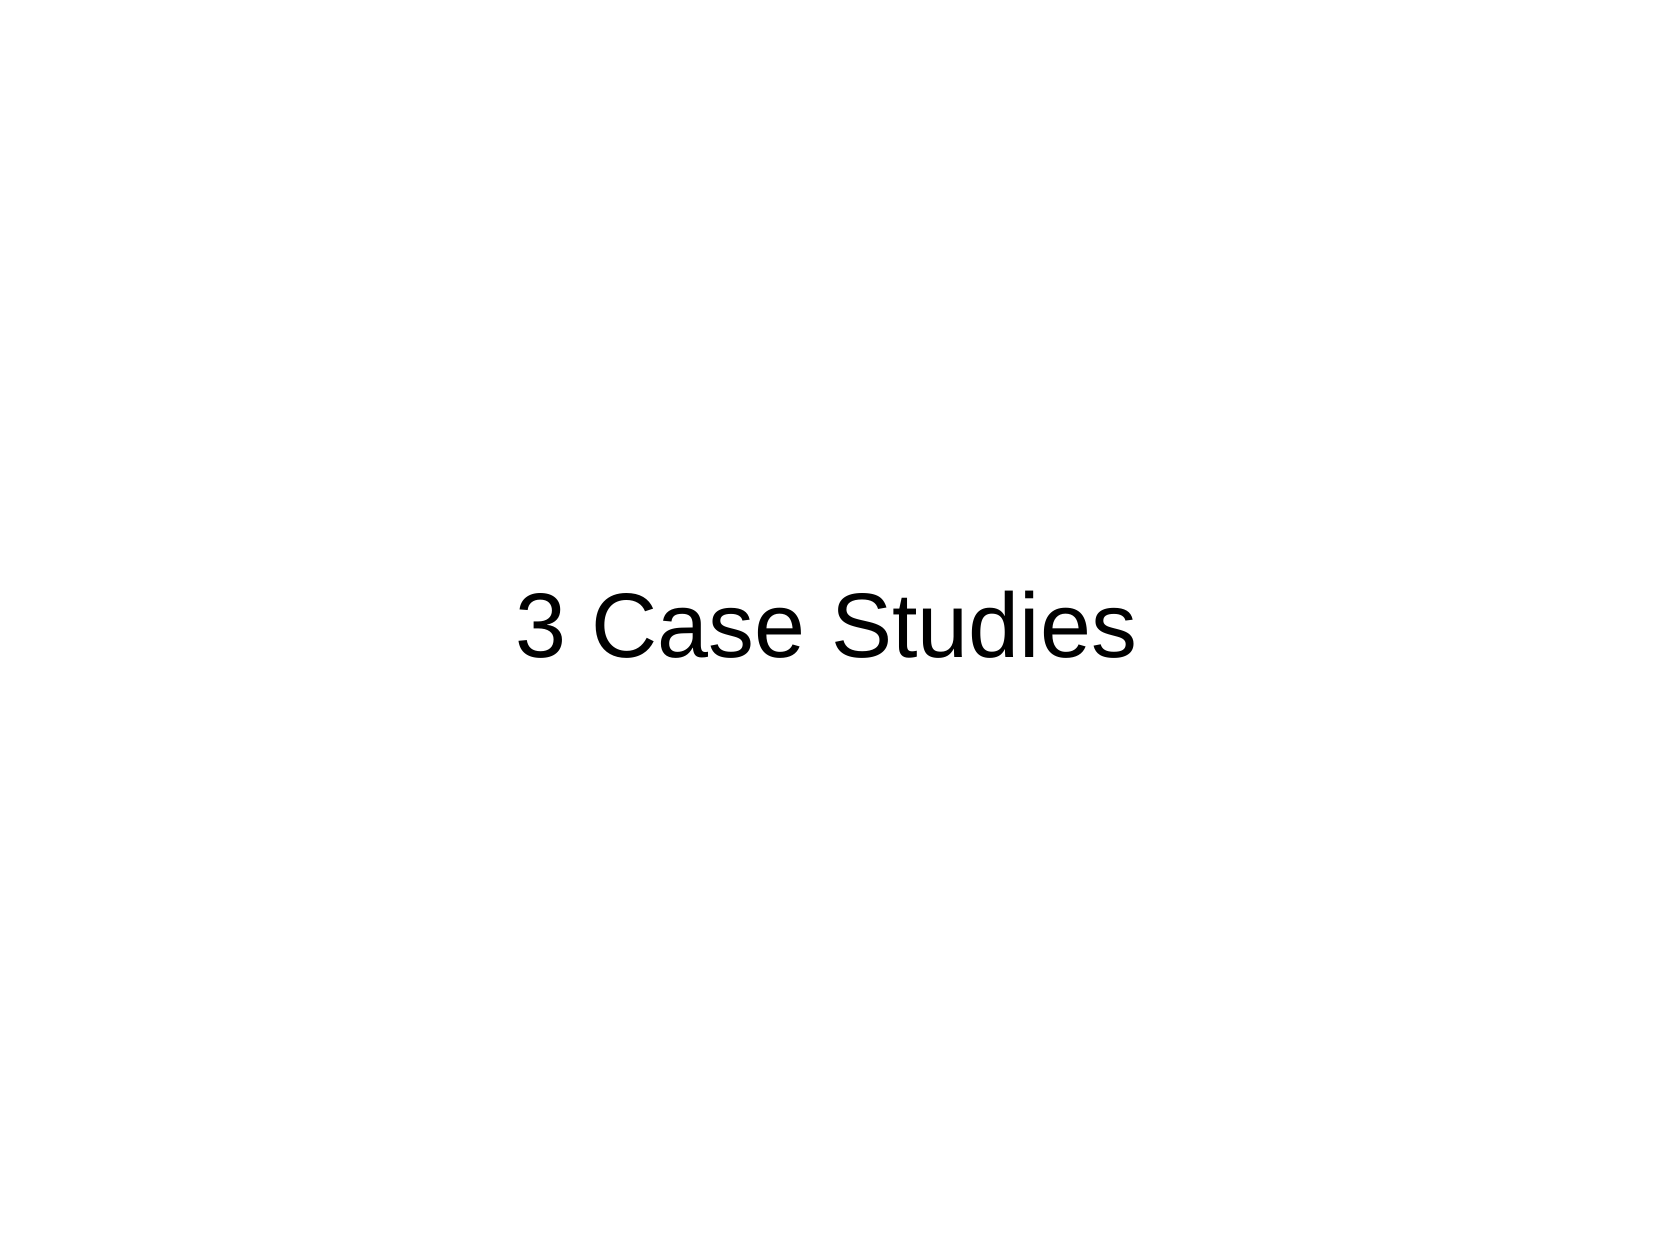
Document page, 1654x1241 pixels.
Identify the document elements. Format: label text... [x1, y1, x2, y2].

title 3 Case Studies [82, 521, 1571, 729]
